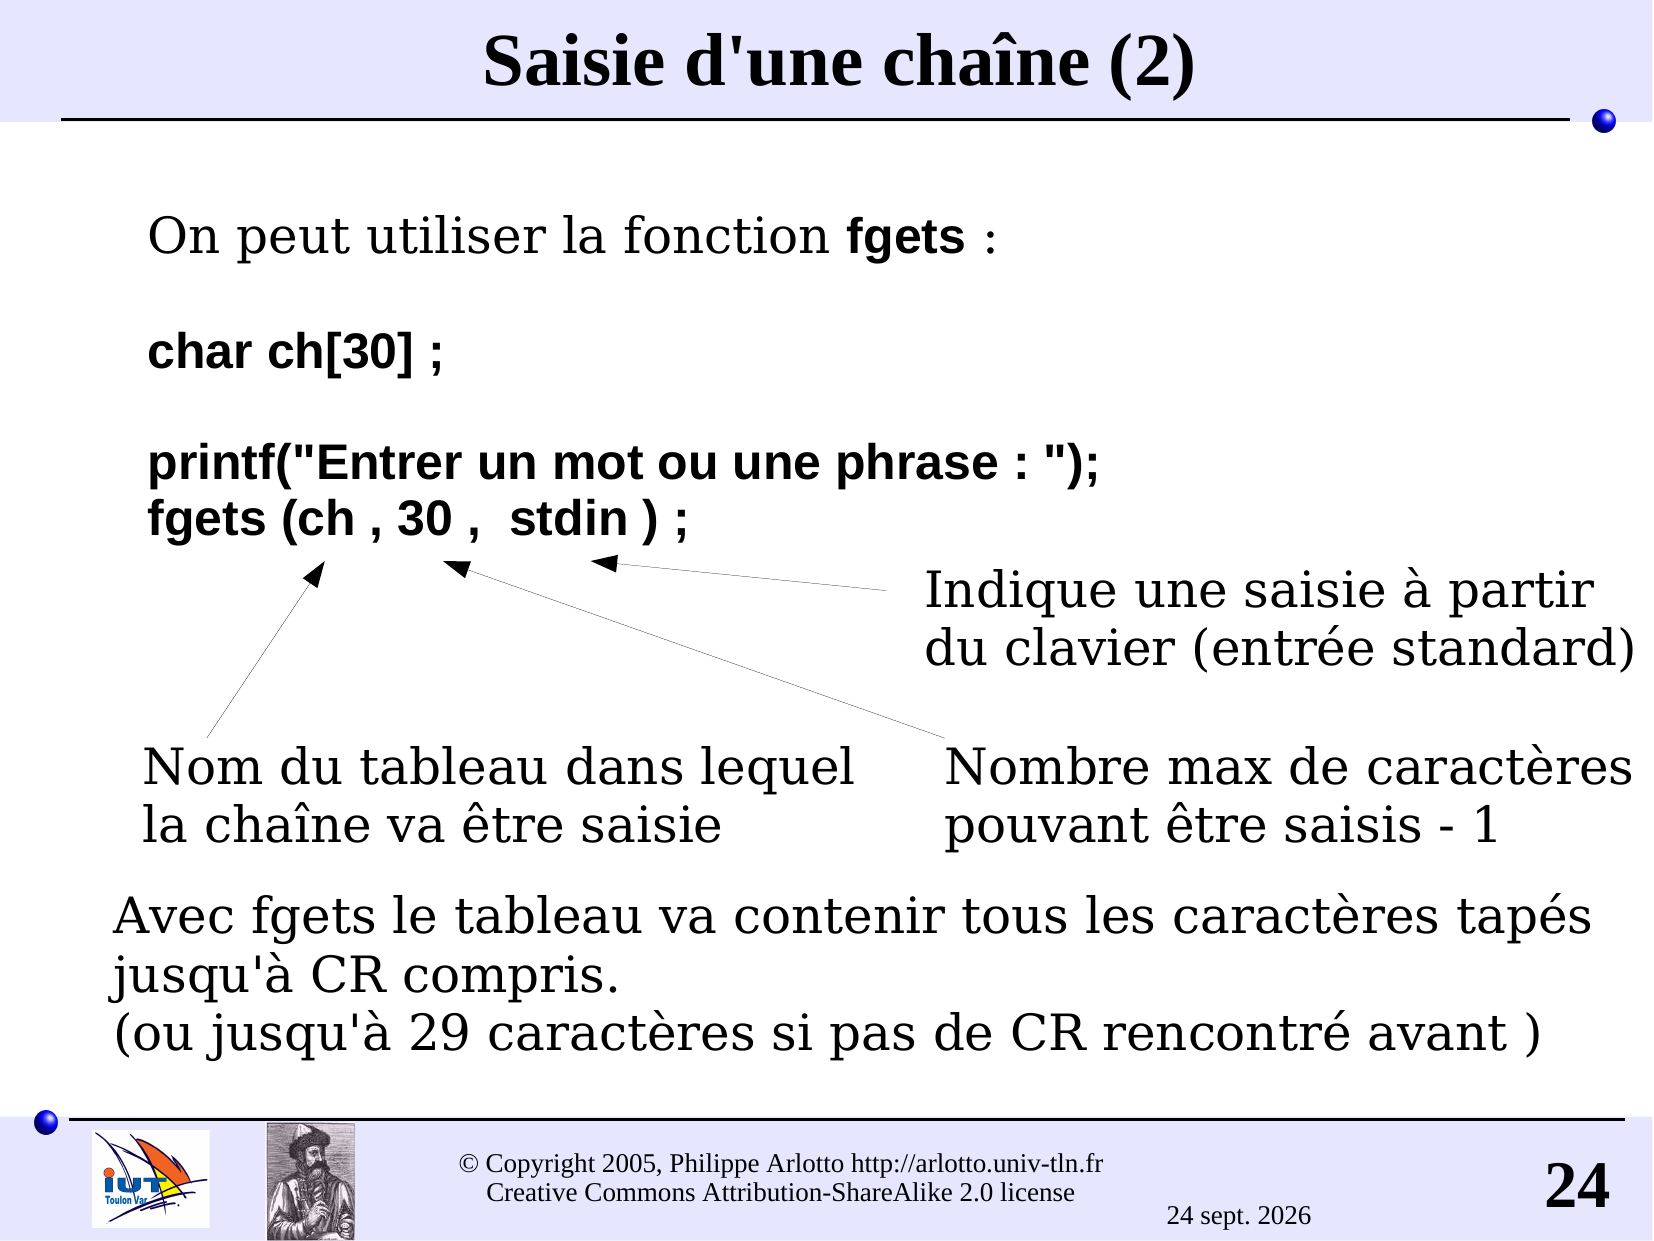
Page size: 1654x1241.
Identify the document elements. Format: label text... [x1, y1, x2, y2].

text_box Nom du tableau dans lequel la chaîne va être saisie [142, 738, 857, 887]
text_box Nombre max de caractères pouvant être saisis - 1 [944, 738, 1636, 855]
text_box On peut utiliser la fonction fgets : char ch[30] ; printf("Entrer un mot ou une phrase : "); fgets (ch , 30 , stdin ) ; [147, 206, 1102, 668]
title Saisie d'une chaîne (2) [95, 14, 1585, 107]
picture [265, 1122, 355, 1241]
text_box Indique une saisie à partir du clavier (entrée standard) [924, 561, 1638, 678]
text_box Avec fgets le tableau va contenir tous les caractères tapés jusqu'à CR compris. (ou jusqu'à 29 caractères si pas de CR rencontré avant ) [113, 887, 1595, 1063]
